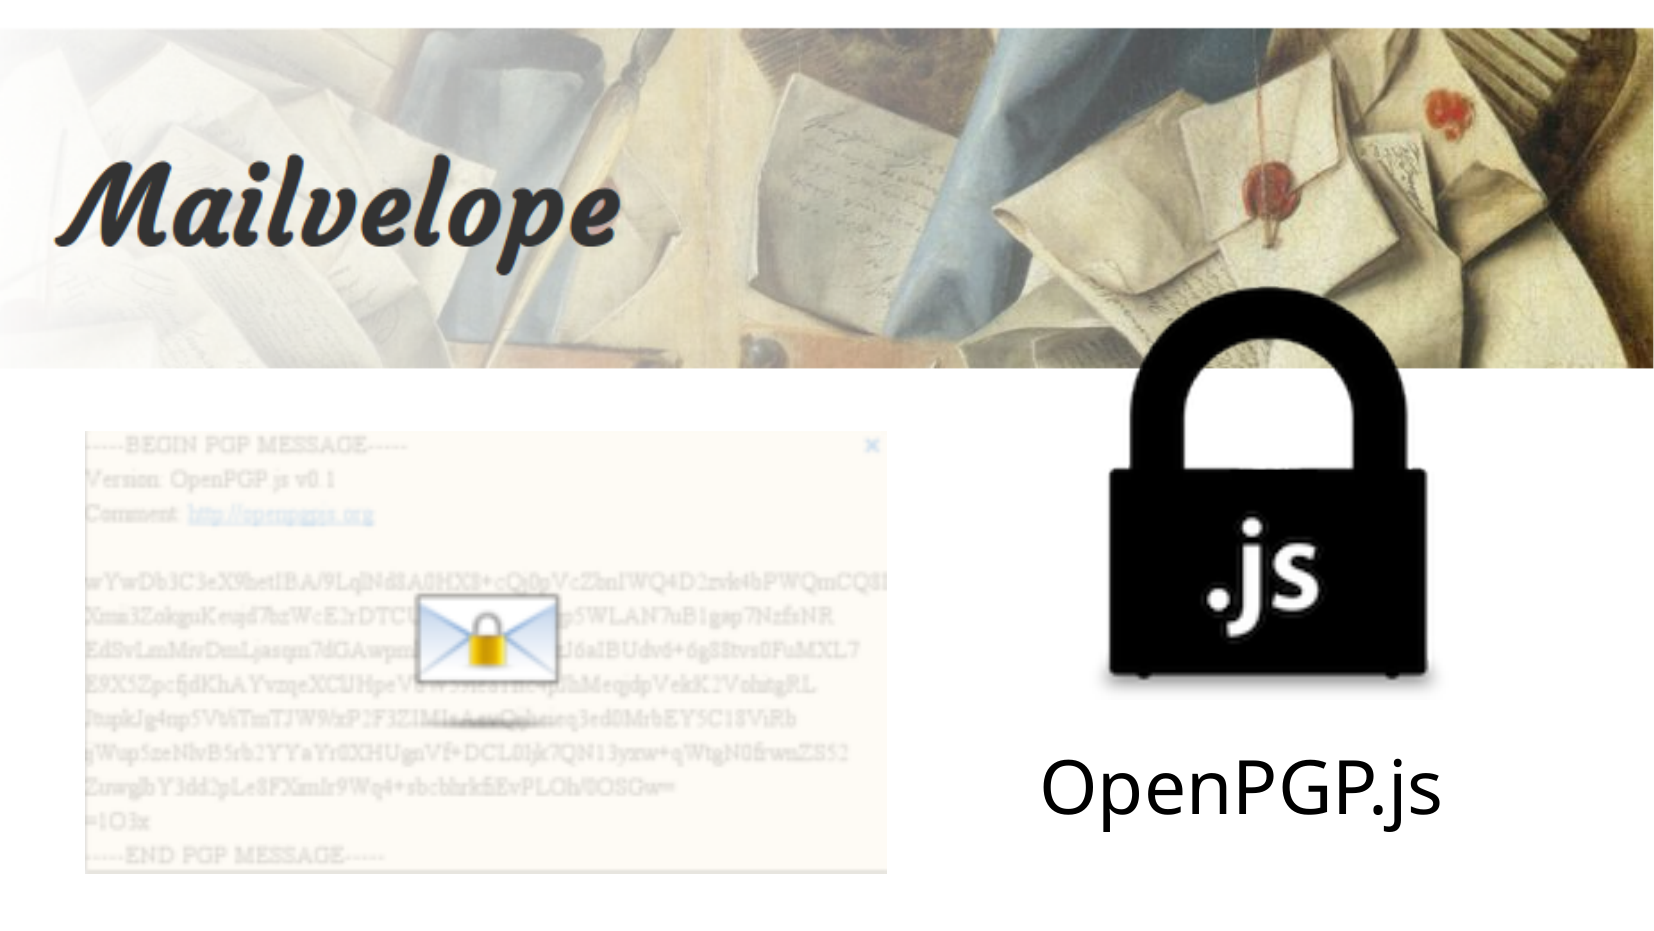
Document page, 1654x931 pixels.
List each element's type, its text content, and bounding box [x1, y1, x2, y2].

text_box OpenPGP.js [1024, 726, 1444, 830]
picture [85, 431, 887, 874]
picture [0, 16, 1654, 701]
